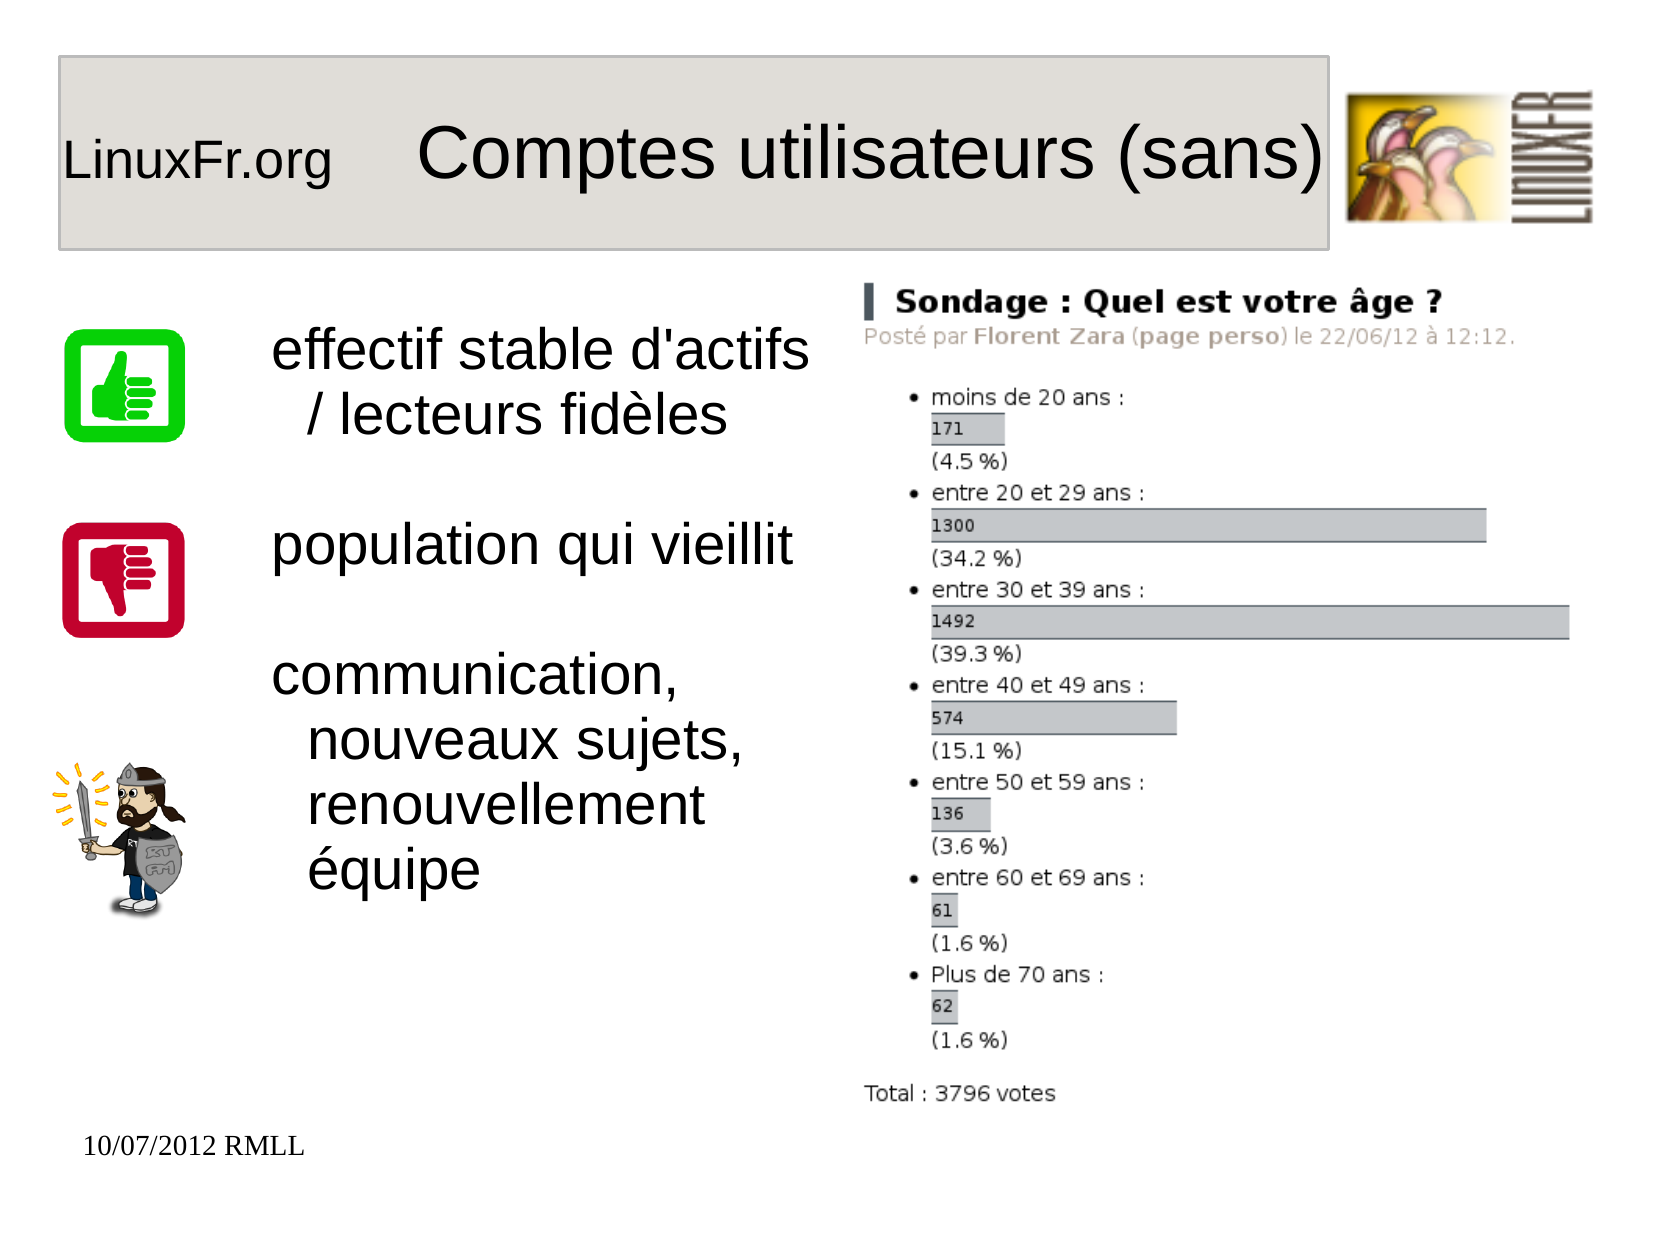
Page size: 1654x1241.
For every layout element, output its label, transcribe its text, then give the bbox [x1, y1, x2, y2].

picture [841, 266, 1601, 1117]
picture [47, 761, 212, 922]
subtitle [236, 290, 1571, 1094]
title LinuxFr.org Comptes utilisateurs (sans) [59, 56, 1329, 250]
text_box effectif stable d'actifs / lecteurs fidèles population qui vieillit communication, nouveaux sujets, renouvellement équipe [236, 316, 827, 1122]
picture [1341, 88, 1601, 229]
picture [57, 492, 190, 680]
picture [59, 298, 191, 485]
